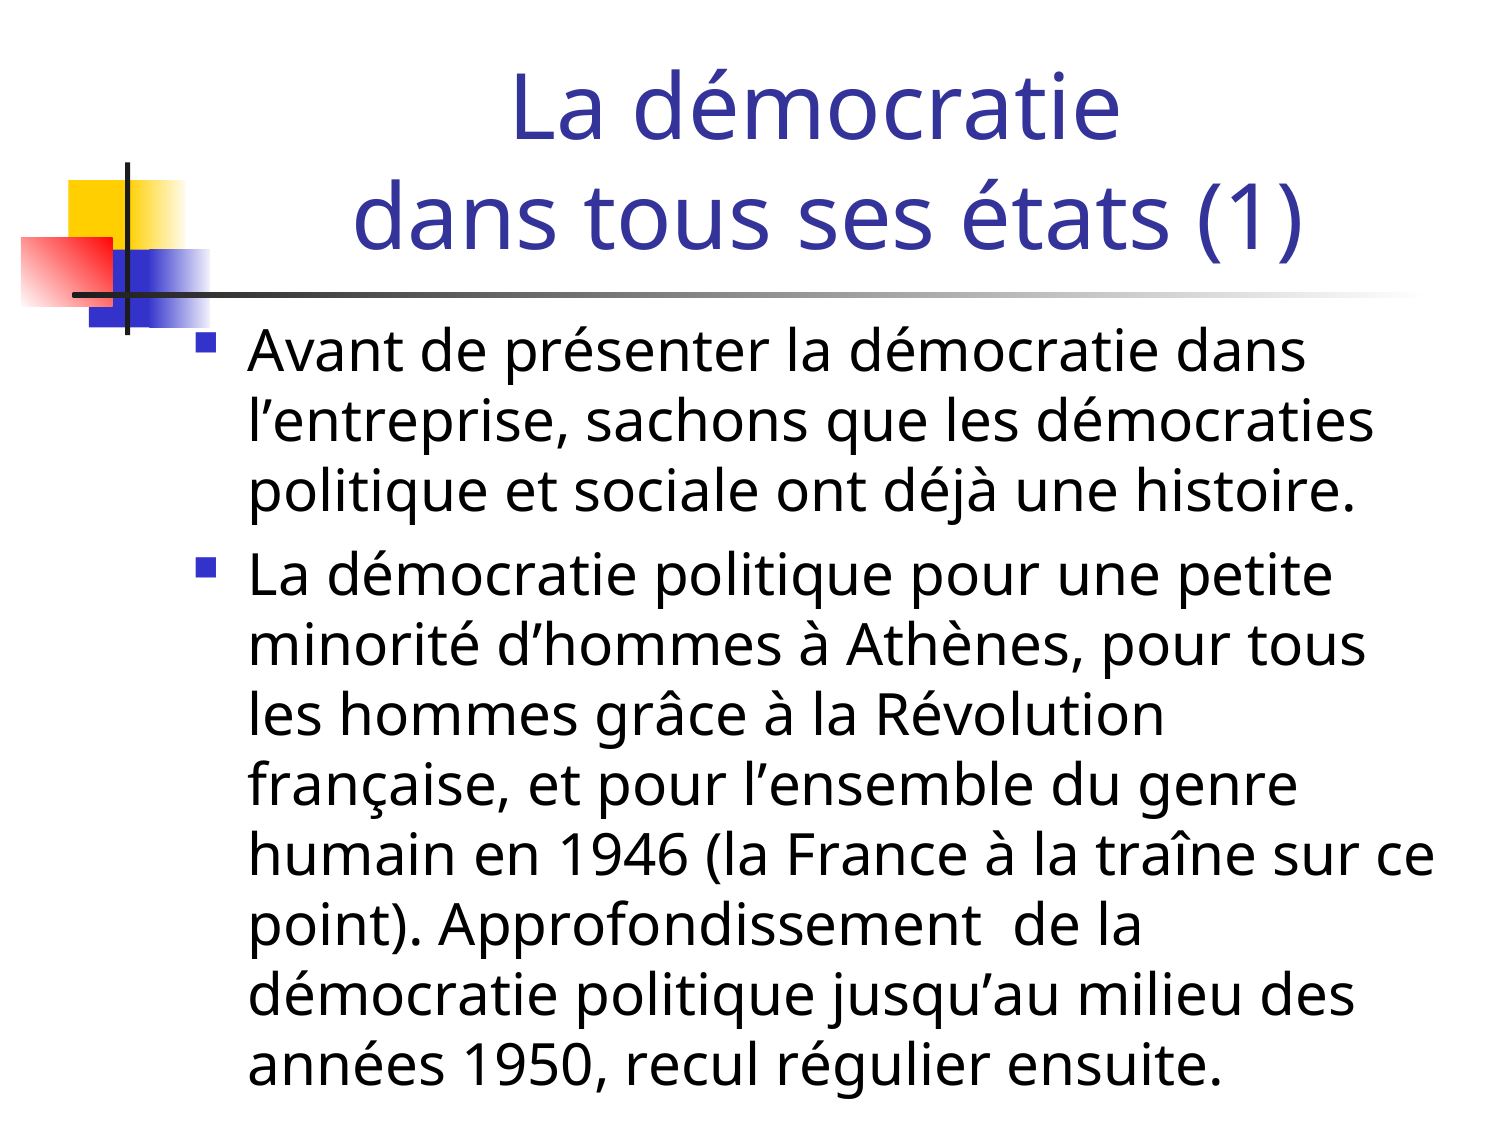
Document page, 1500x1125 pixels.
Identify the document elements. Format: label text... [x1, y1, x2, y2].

text_box La démocratie dans tous ses états (1) [188, 35, 1468, 276]
text_box Avant de présenter la démocratie dans l’entreprise, sachons que les démocraties politique et sociale ont déjà une histoire. La démocratie politique pour une petite minorité d’hommes à Athènes, pour tous les hommes grâce à la Révolution française, et pour l’ensemble du genre humain en 1946 (la France à la traîne sur ce point). Approfondissement de la démocratie politique jusqu’au milieu des années 1950, recul régulier ensuite. [177, 305, 1453, 981]
